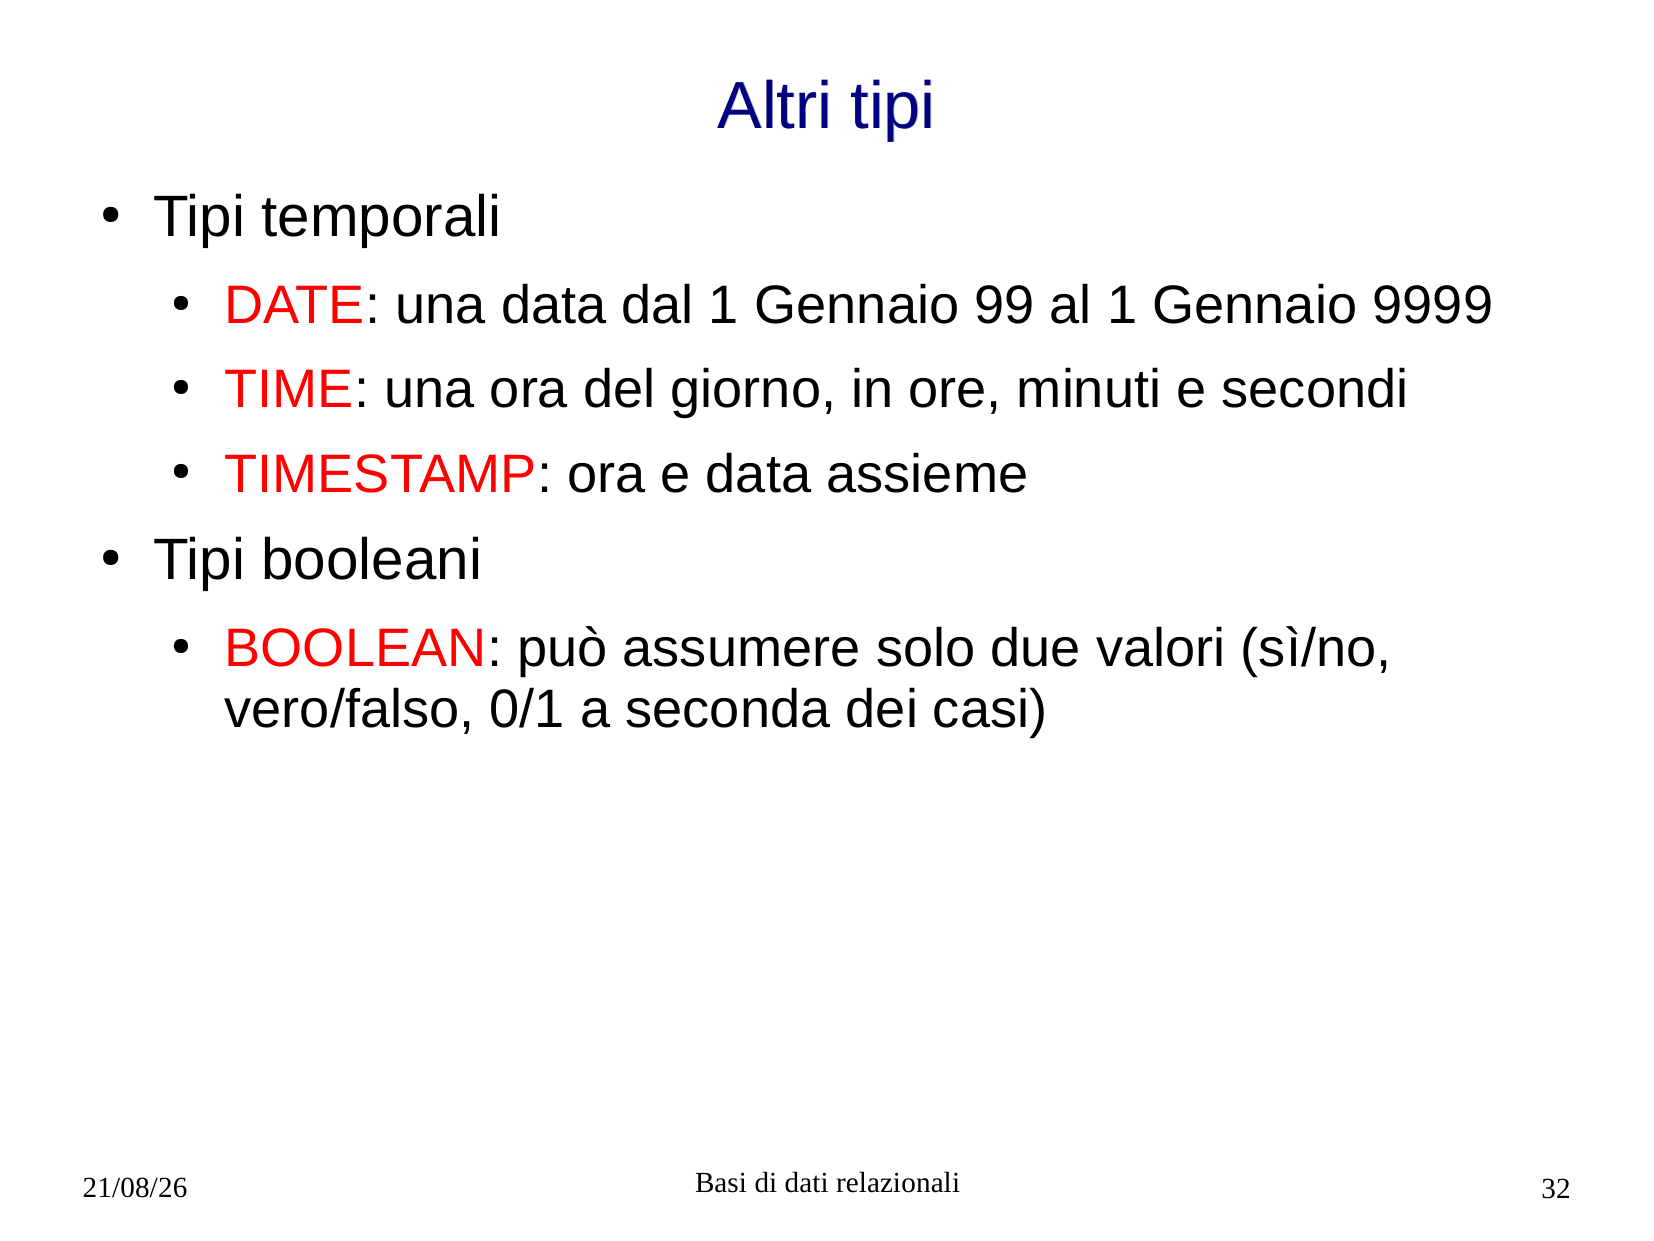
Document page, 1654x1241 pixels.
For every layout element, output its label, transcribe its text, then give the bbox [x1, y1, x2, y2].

title Altri tipi [82, 56, 1571, 154]
list Tipi temporali DATE: una data dal 1 Gennaio 99 al 1 Gennaio 9999 TIME: una ora del giorno, in ore, minuti e secondi TIMESTAMP: ora e data assieme Tipi booleani BOOLEAN: può assumere solo due valori (sì/no, vero/falso, 0/1 a seconda dei casi) [82, 183, 1571, 1146]
